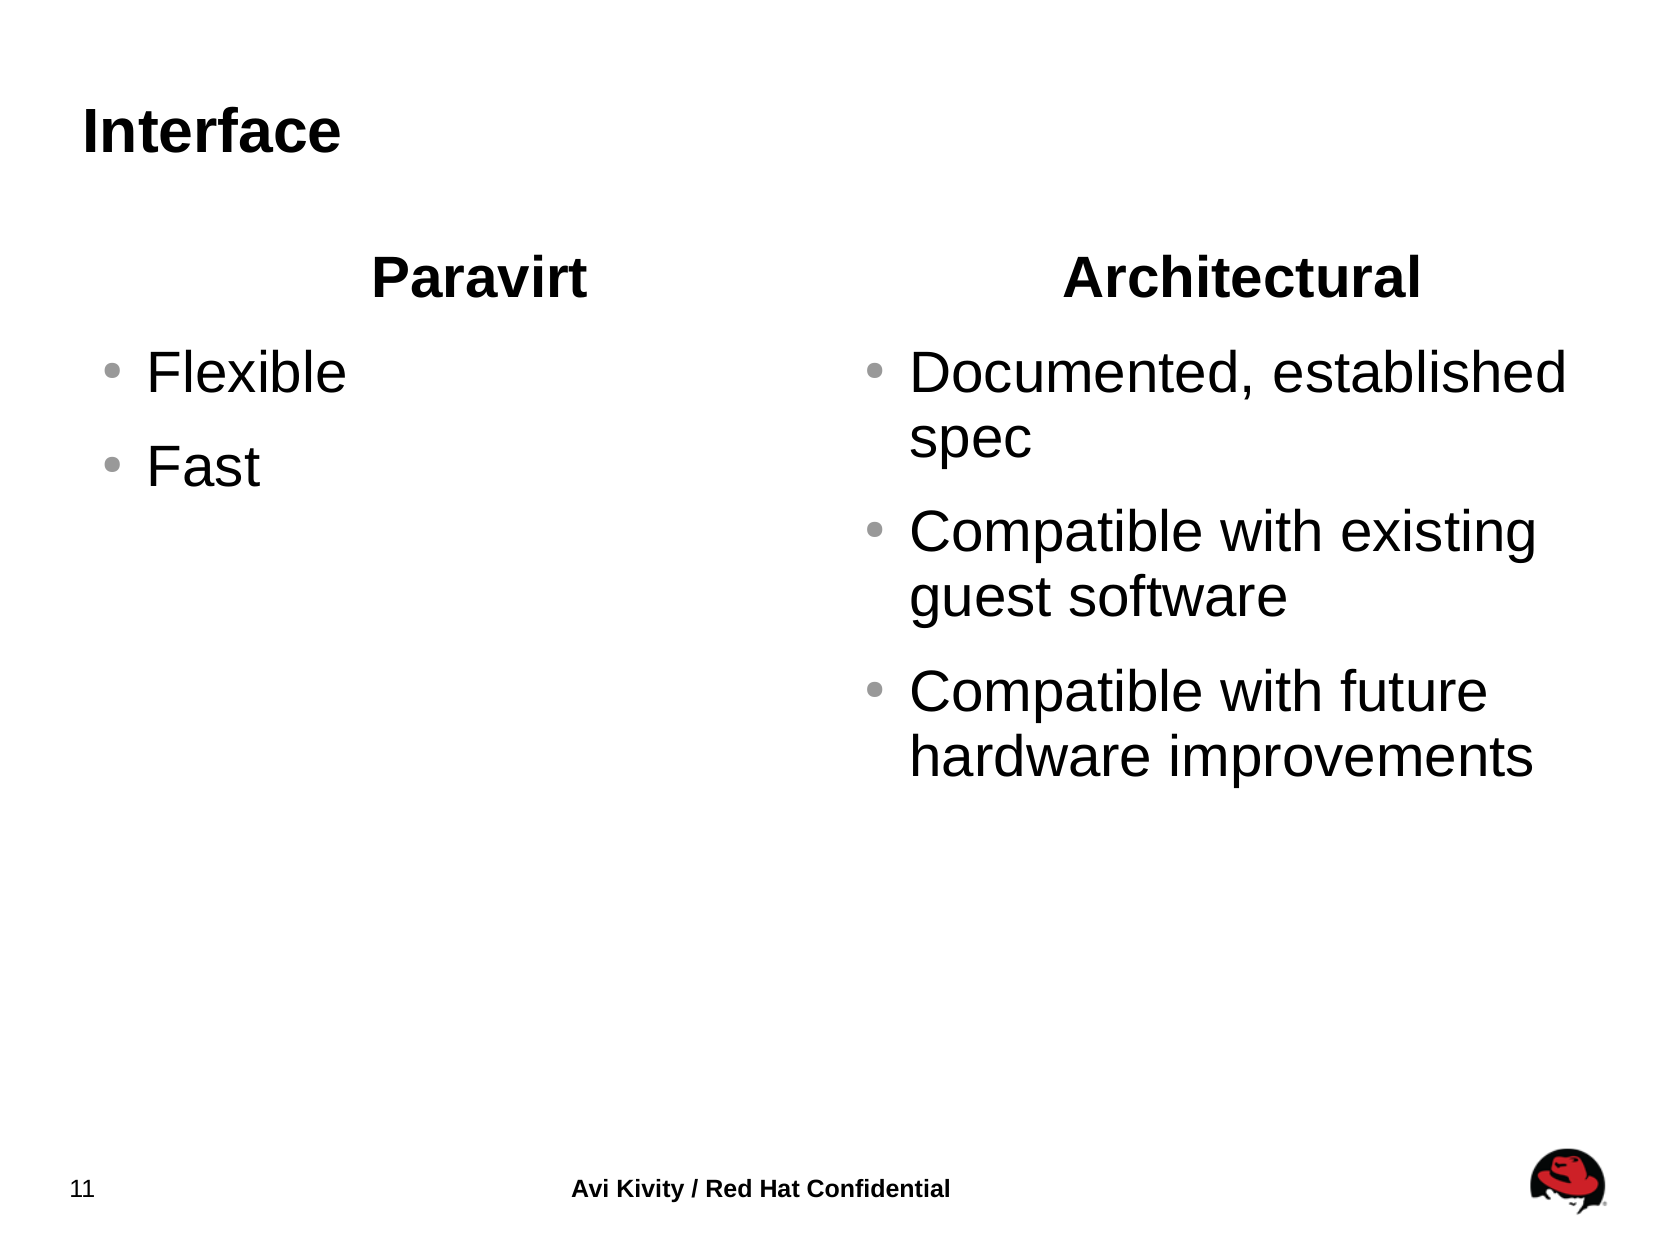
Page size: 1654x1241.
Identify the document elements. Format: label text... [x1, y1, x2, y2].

list Architectural Documented, established spec Compatible with existing guest software Compatible with future hardware improvements [849, 244, 1576, 1039]
picture [1529, 1146, 1613, 1224]
title Interface [82, 37, 1571, 226]
list Paravirt Flexible Fast [86, 244, 814, 1039]
